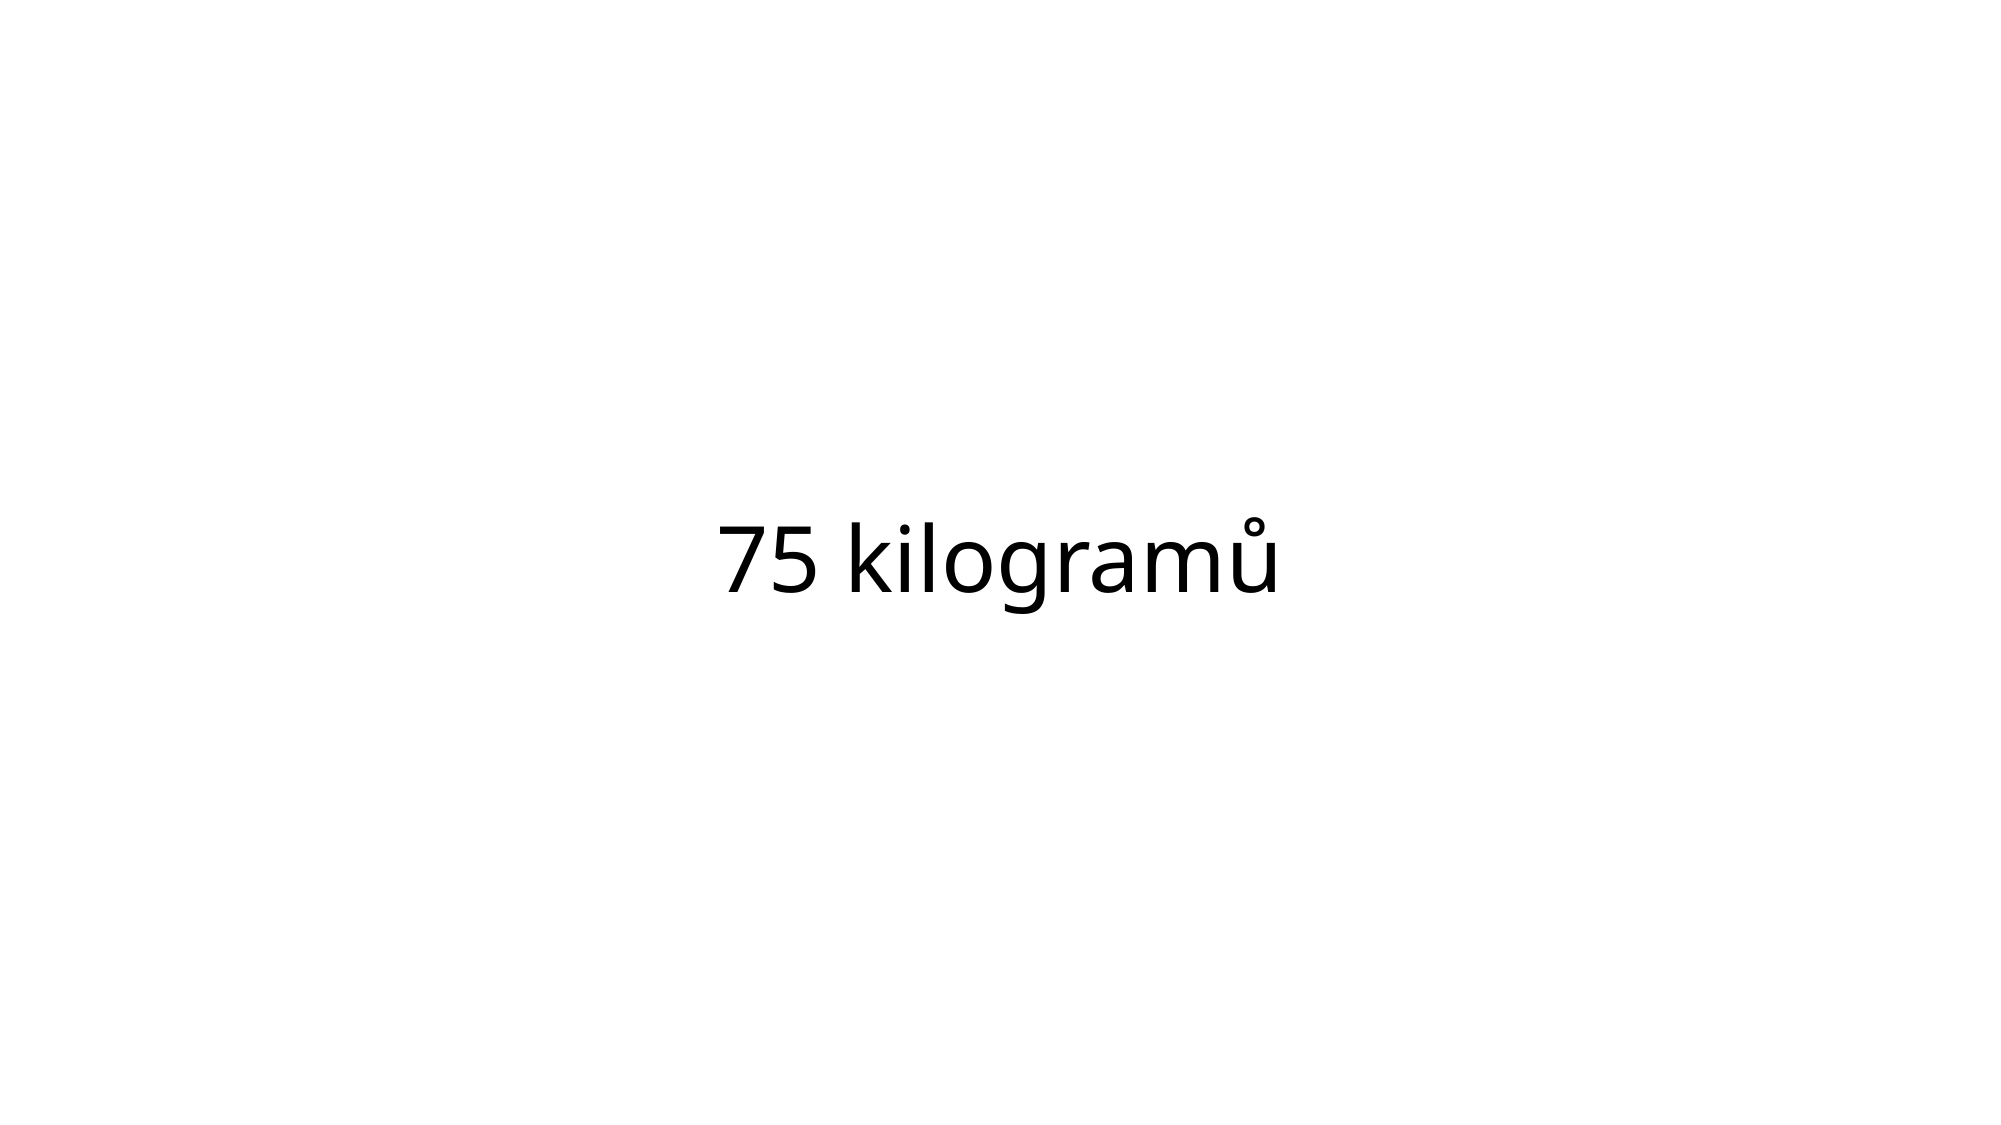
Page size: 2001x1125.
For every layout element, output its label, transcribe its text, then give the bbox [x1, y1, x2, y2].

title 75 kilogramů [137, 453, 1863, 672]
